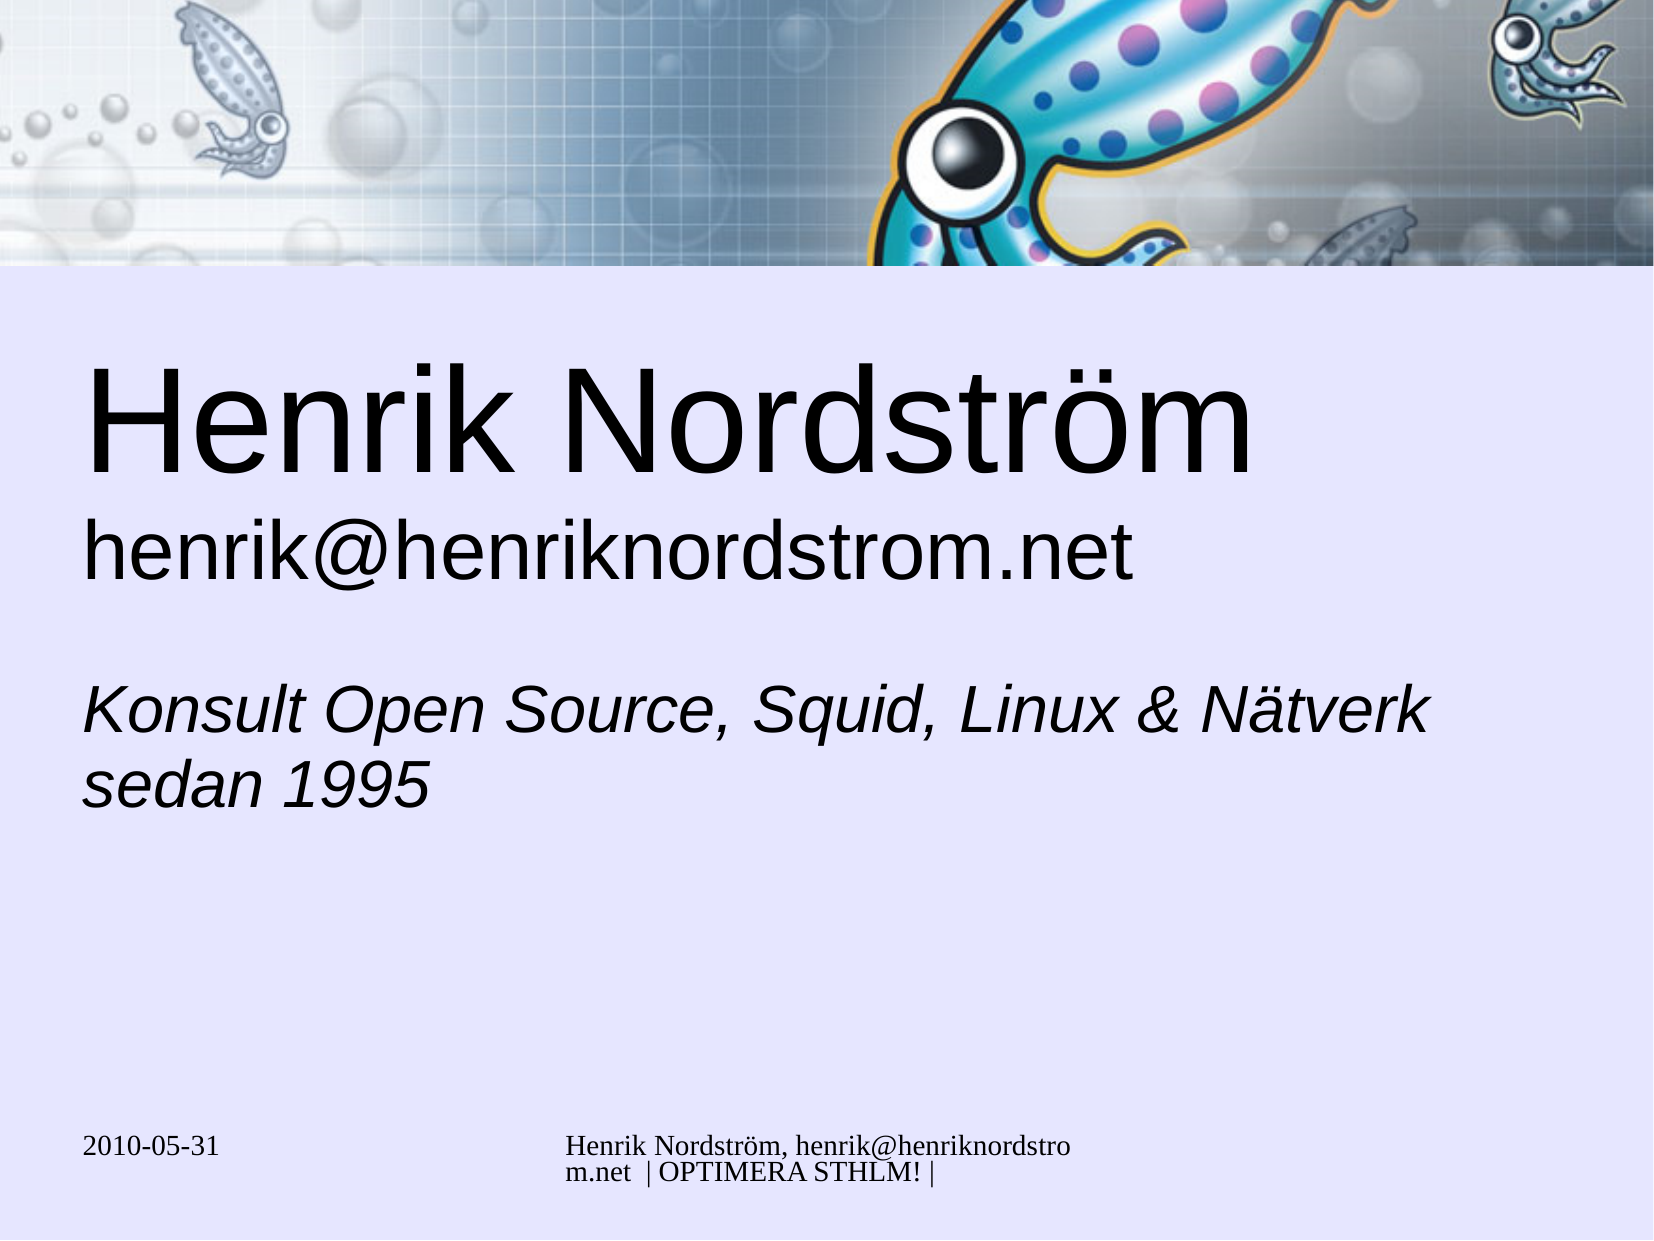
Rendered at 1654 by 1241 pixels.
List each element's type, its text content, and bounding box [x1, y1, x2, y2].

picture [0, 0, 1654, 266]
subtitle Henrik Nordström henrik@henriknordstrom.net Konsult Open Source, Squid, Linux & Nätverk sedan 1995 [82, 49, 1571, 1109]
